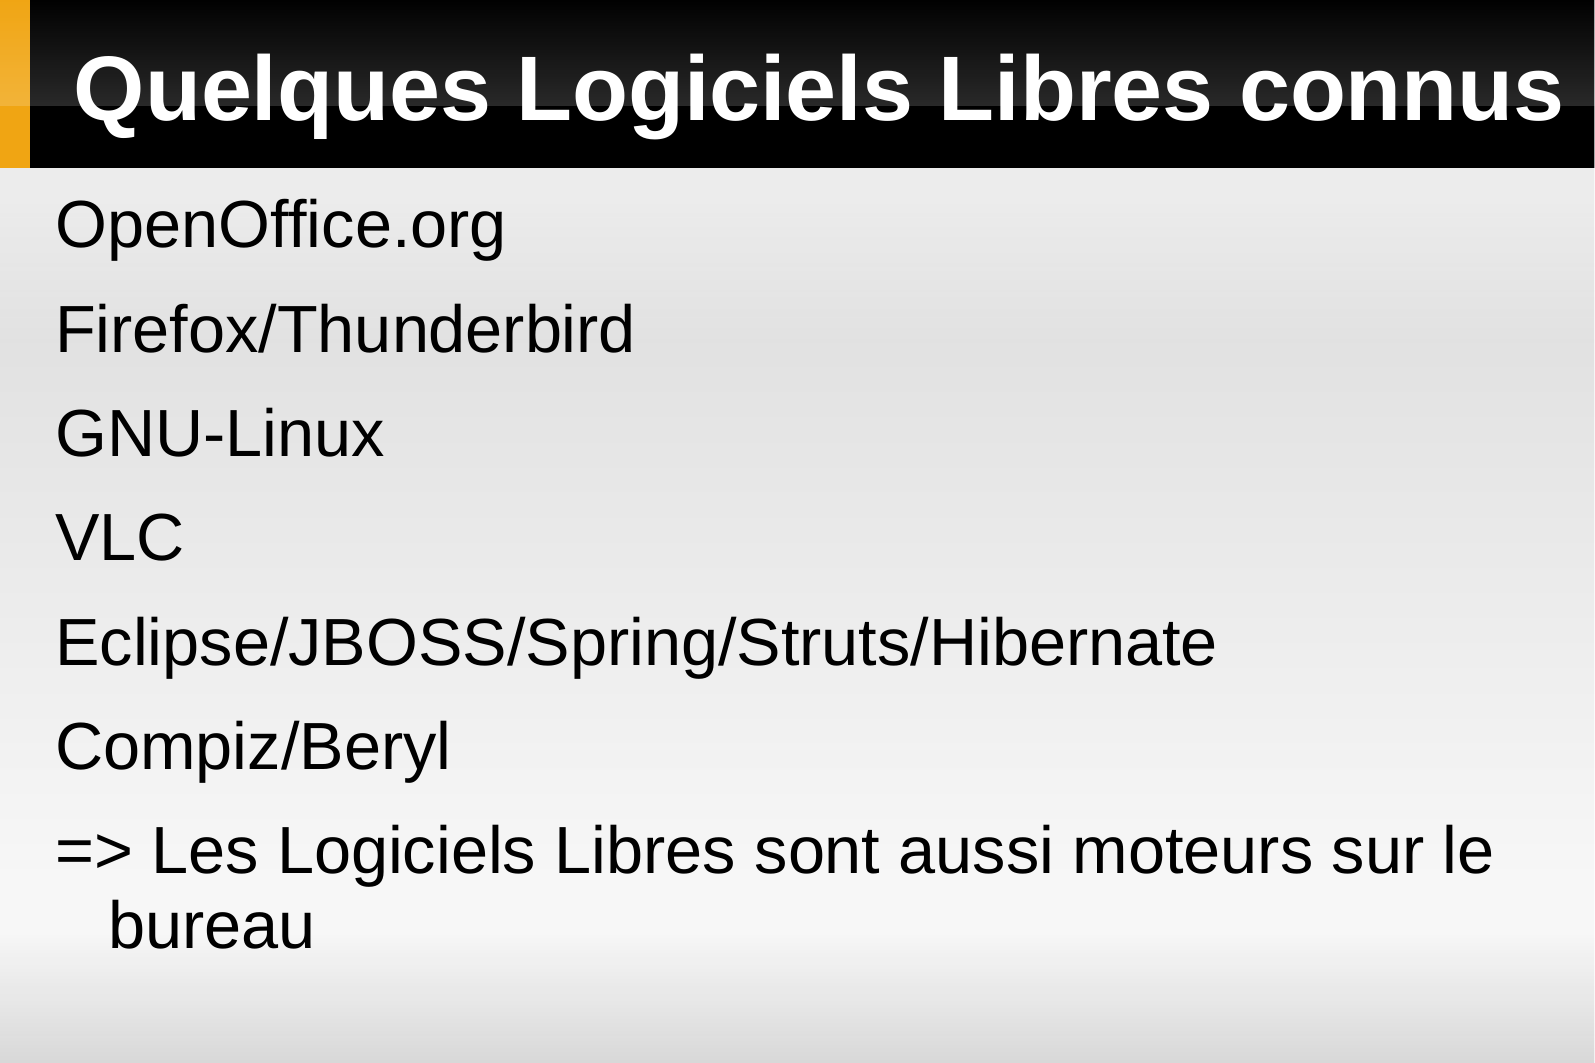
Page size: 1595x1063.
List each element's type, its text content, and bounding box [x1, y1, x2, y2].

list OpenOffice.org Firefox/Thunderbird GNU-Linux VLC Eclipse/JBOSS/Spring/Struts/Hibernate Compiz/Beryl => Les Logiciels Libres sont aussi moteurs sur le bureau [37, 187, 1595, 963]
title Quelques Logiciels Libres connus [74, 7, 1576, 171]
picture [0, 0, 1595, 1063]
